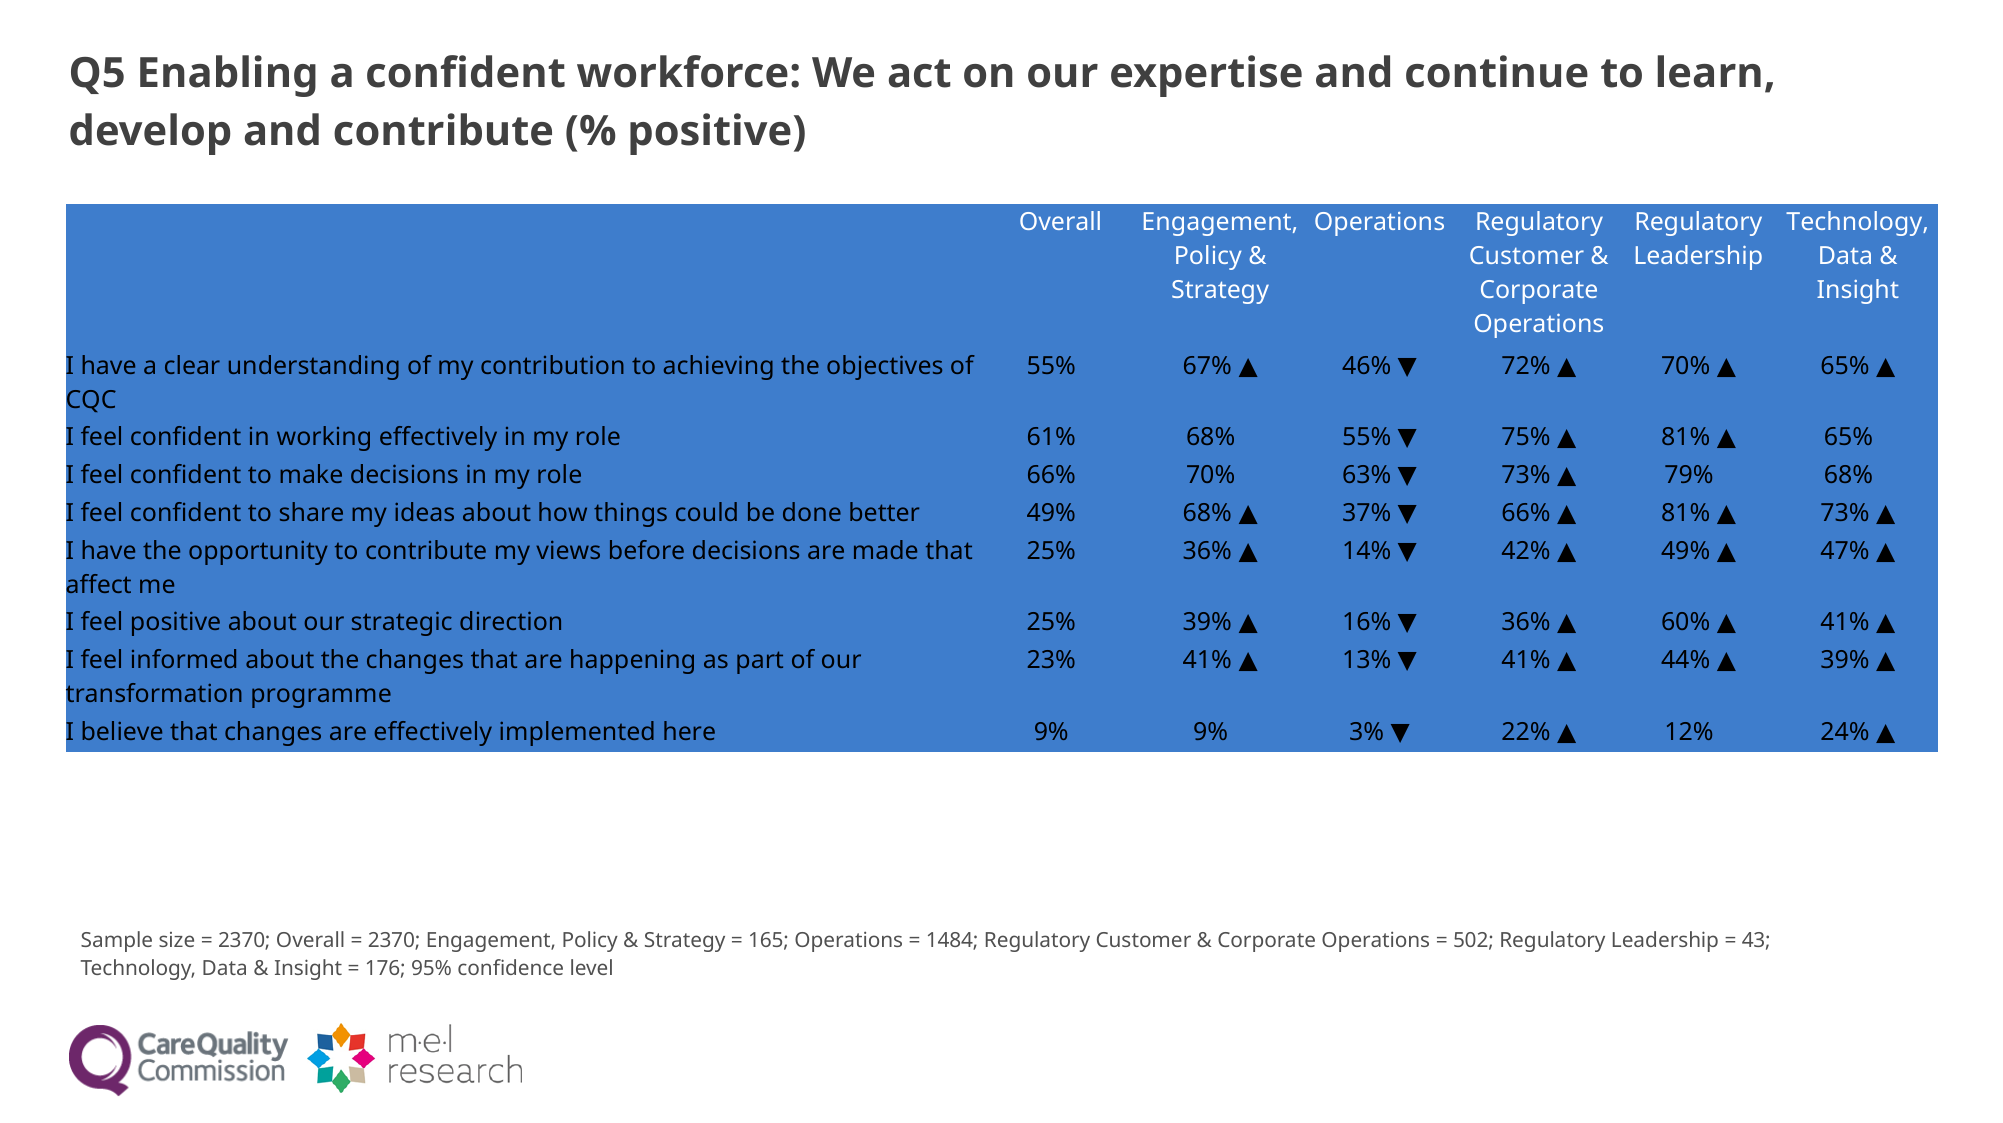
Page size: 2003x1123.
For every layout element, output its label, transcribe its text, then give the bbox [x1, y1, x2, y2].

table_cell 46% ▼ [1300, 347, 1459, 419]
table_cell 23% [981, 642, 1140, 714]
table_header Technology, Data & Insight [1778, 204, 1938, 347]
table_header [66, 204, 981, 347]
table_cell 75% ▲ [1459, 419, 1619, 457]
picture [67, 1023, 291, 1099]
table_cell 39% ▲ [1778, 642, 1938, 714]
table_cell 67% ▲ [1140, 347, 1300, 419]
table_cell 37% ▼ [1300, 495, 1459, 532]
table_cell 60% ▲ [1619, 604, 1778, 642]
table_cell 41% ▲ [1140, 642, 1300, 714]
table_header Operations [1300, 204, 1459, 347]
table_cell I feel confident in working effectively in my role [66, 419, 981, 457]
table_cell 42% ▲ [1459, 532, 1619, 604]
table_cell 25% [981, 604, 1140, 642]
table_cell 65% [1778, 419, 1938, 457]
title Q5 Enabling a confident workforce: We act on our expertise and continue to learn, develop and contribute (% positive) [68, 35, 1936, 152]
text_box Sample size = 2370; Overall = 2370; Engagement, Policy & Strategy = 165; Operations = 1484; Regulatory Customer & Corporate Operations = 502; Regulatory Leadership = 43; Technology, Data & Insight = 176; 95% confidence level [66, 915, 1936, 990]
table_header Engagement, Policy & Strategy [1140, 204, 1300, 347]
table_cell 66% ▲ [1459, 495, 1619, 532]
table_cell 13% ▼ [1300, 642, 1459, 714]
table_cell 70% ▲ [1619, 347, 1778, 419]
table_cell 73% ▲ [1778, 495, 1938, 532]
table_cell 49% ▲ [1619, 532, 1778, 604]
table_cell I believe that changes are effectively implemented here [66, 714, 981, 752]
table_cell 61% [981, 419, 1140, 457]
table_cell 9% [981, 714, 1140, 752]
table_cell 65% ▲ [1778, 347, 1938, 419]
table_cell 24% ▲ [1778, 714, 1938, 752]
table_header Overall [981, 204, 1140, 347]
table_cell 81% ▲ [1619, 495, 1778, 532]
table_cell I feel informed about the changes that are happening as part of our transformation programme [66, 642, 981, 714]
table_cell 68% ▲ [1140, 495, 1300, 532]
table_cell 72% ▲ [1459, 347, 1619, 419]
table_cell 9% [1140, 714, 1300, 752]
table_cell 68% [1778, 457, 1938, 495]
table_header Regulatory Leadership [1619, 204, 1778, 347]
table_cell 39% ▲ [1140, 604, 1300, 642]
table_cell 55% ▼ [1300, 419, 1459, 457]
table_cell 16% ▼ [1300, 604, 1459, 642]
table_cell I feel confident to make decisions in my role [66, 457, 981, 495]
table_cell 36% ▲ [1459, 604, 1619, 642]
table_cell 36% ▲ [1140, 532, 1300, 604]
table_cell 14% ▼ [1300, 532, 1459, 604]
picture [307, 1023, 522, 1093]
table_cell 49% [981, 495, 1140, 532]
table_cell 22% ▲ [1459, 714, 1619, 752]
table_cell 25% [981, 532, 1140, 604]
table_cell 41% ▲ [1459, 642, 1619, 714]
table_cell 81% ▲ [1619, 419, 1778, 457]
table_cell 3% ▼ [1300, 714, 1459, 752]
table_cell 12% [1619, 714, 1778, 752]
table_cell I feel confident to share my ideas about how things could be done better [66, 495, 981, 532]
table_cell 79% [1619, 457, 1778, 495]
table_header Regulatory Customer & Corporate Operations [1459, 204, 1619, 347]
table_cell 63% ▼ [1300, 457, 1459, 495]
table_cell 47% ▲ [1778, 532, 1938, 604]
table_cell I have a clear understanding of my contribution to achieving the objectives of CQC [66, 347, 981, 419]
table_cell 41% ▲ [1778, 604, 1938, 642]
table_cell 73% ▲ [1459, 457, 1619, 495]
table_cell I have the opportunity to contribute my views before decisions are made that affect me [66, 532, 981, 604]
table_cell 44% ▲ [1619, 642, 1778, 714]
table_cell I feel positive about our strategic direction [66, 604, 981, 642]
table_cell 68% [1140, 419, 1300, 457]
table_cell 55% [981, 347, 1140, 419]
table_cell 70% [1140, 457, 1300, 495]
table_cell 66% [981, 457, 1140, 495]
